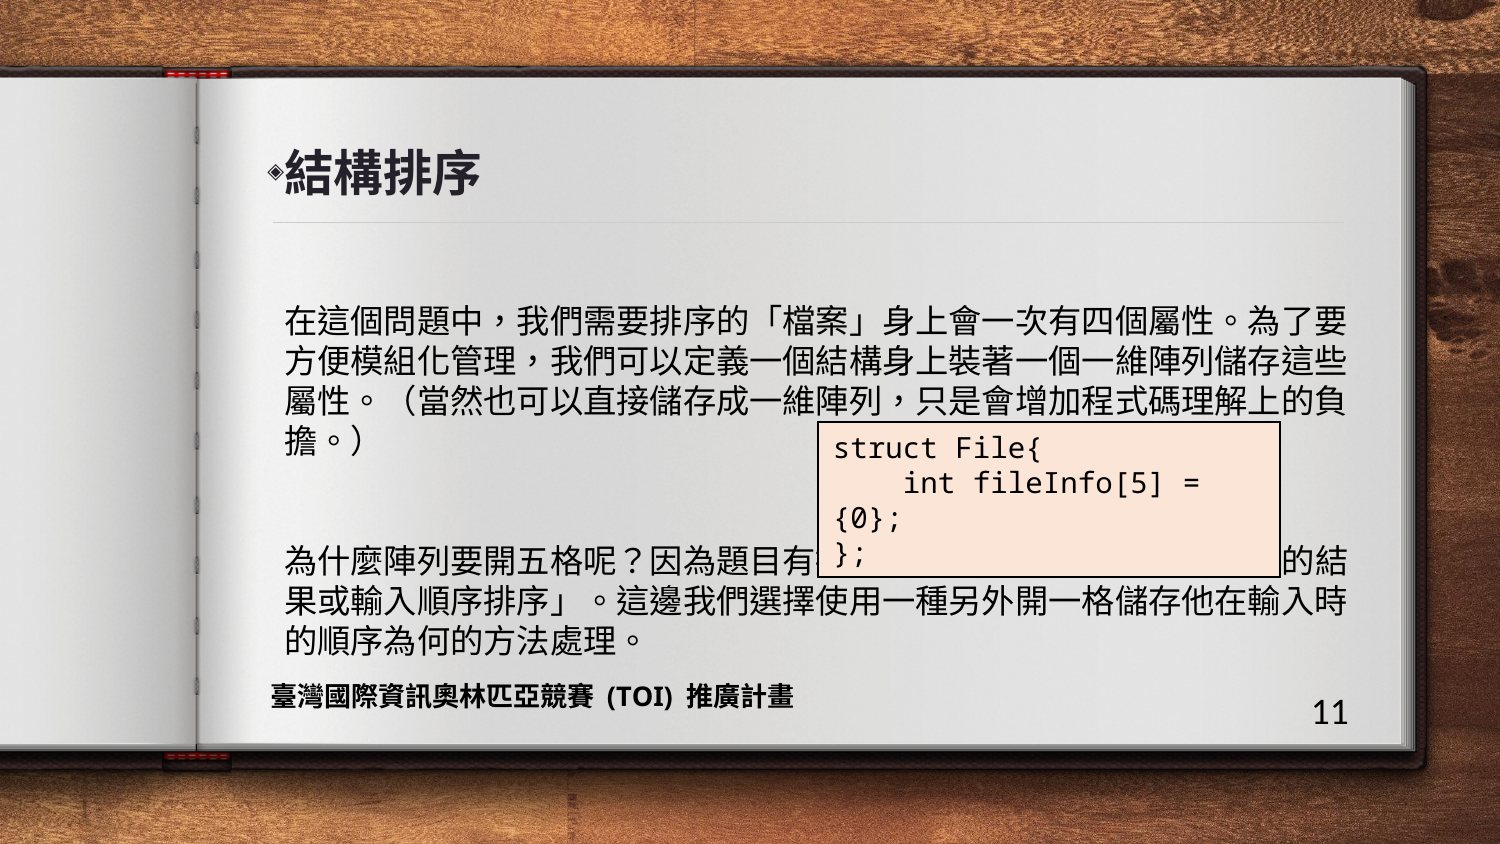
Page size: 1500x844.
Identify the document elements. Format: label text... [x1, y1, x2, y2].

text_box struct File{ int fileInfo[5] = {0}; }; [817, 421, 1281, 544]
text_box 在這個問題中，我們需要排序的「檔案」身上會一次有四個屬性。為了要方便模組化管理，我們可以定義一個結構身上裝著一個一維陣列儲存這些屬性。（當然也可以直接儲存成一維陣列，只是會增加程式碼理解上的負擔。） 為什麼陣列要開五格呢？因為題目有提到「數值相同時，以原本先前的結果或輸入順序排序」。這邊我們選擇使用一種另外開一格儲存他在輸入時的順序為何的方法處理。 [269, 293, 1367, 672]
text_box [1295, 672, 1386, 737]
list 結構排序 [252, 126, 1194, 216]
